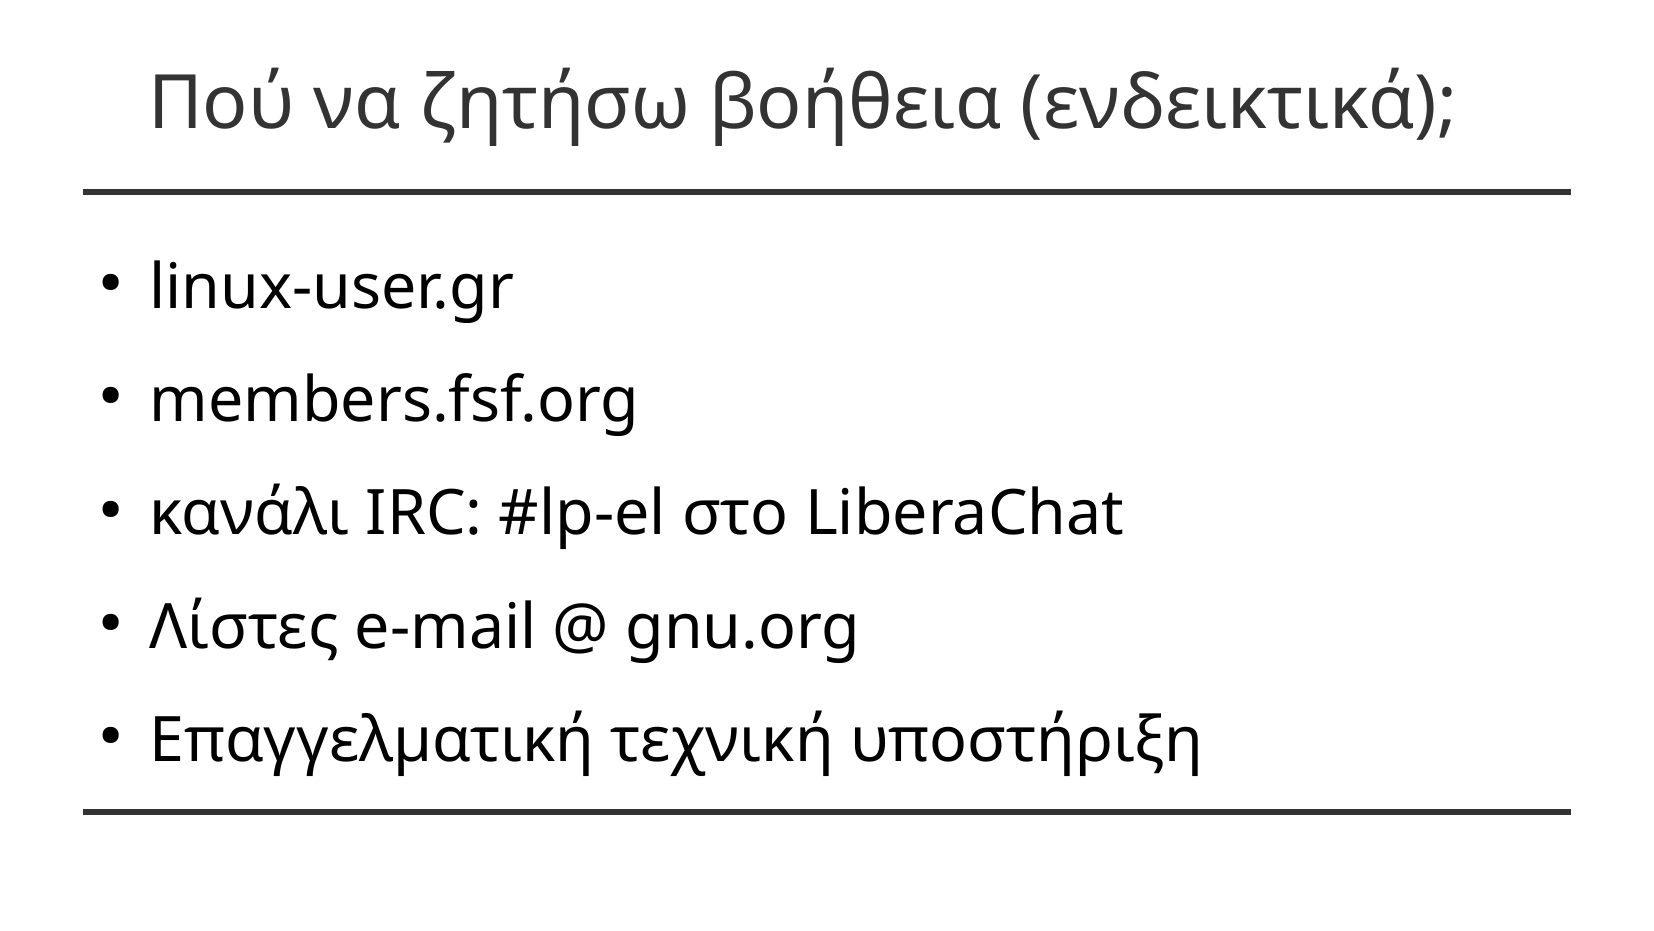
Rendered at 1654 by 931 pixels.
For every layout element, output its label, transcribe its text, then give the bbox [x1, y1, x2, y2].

title Πού να ζητήσω βοήθεια (ενδεικτικά); [59, 2, 1548, 197]
list linux-user.gr members.fsf.org κανάλι IRC: #lp-el στο LiberaChat Λίστες e-mail @ gnu.org Επαγγελματική τεχνική υποστήριξη [82, 241, 1571, 781]
